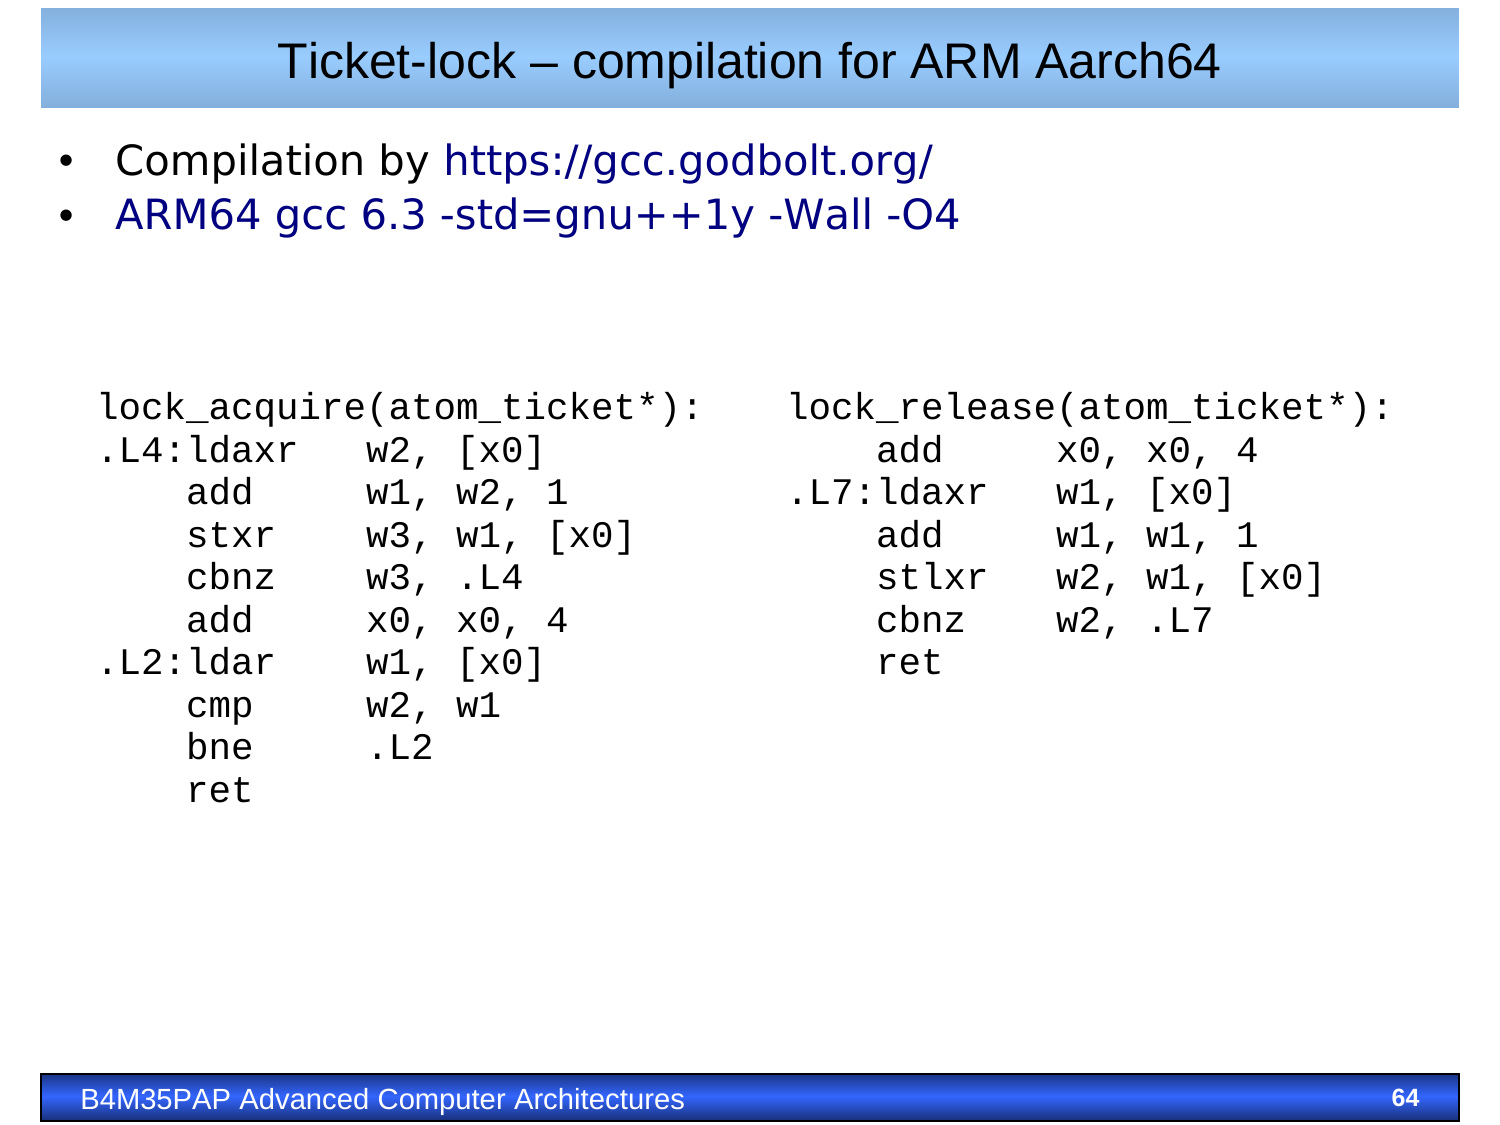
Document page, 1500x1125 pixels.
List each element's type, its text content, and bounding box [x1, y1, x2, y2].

text_box lock_release(atom_ticket*): add x0, x0, 4 .L7:ldaxr w1, [x0] add w1, w1, 1 stlxr w2, w1, [x0] cbnz w2, .L7 ret [771, 380, 1444, 1034]
list Compilation by https://gcc.godbolt.org/ ARM64 gcc 6.3 -std=gnu++1y -Wall -O4 [44, 128, 1458, 1056]
title Ticket-lock – compilation for ARM Aarch64 [41, 8, 1459, 108]
